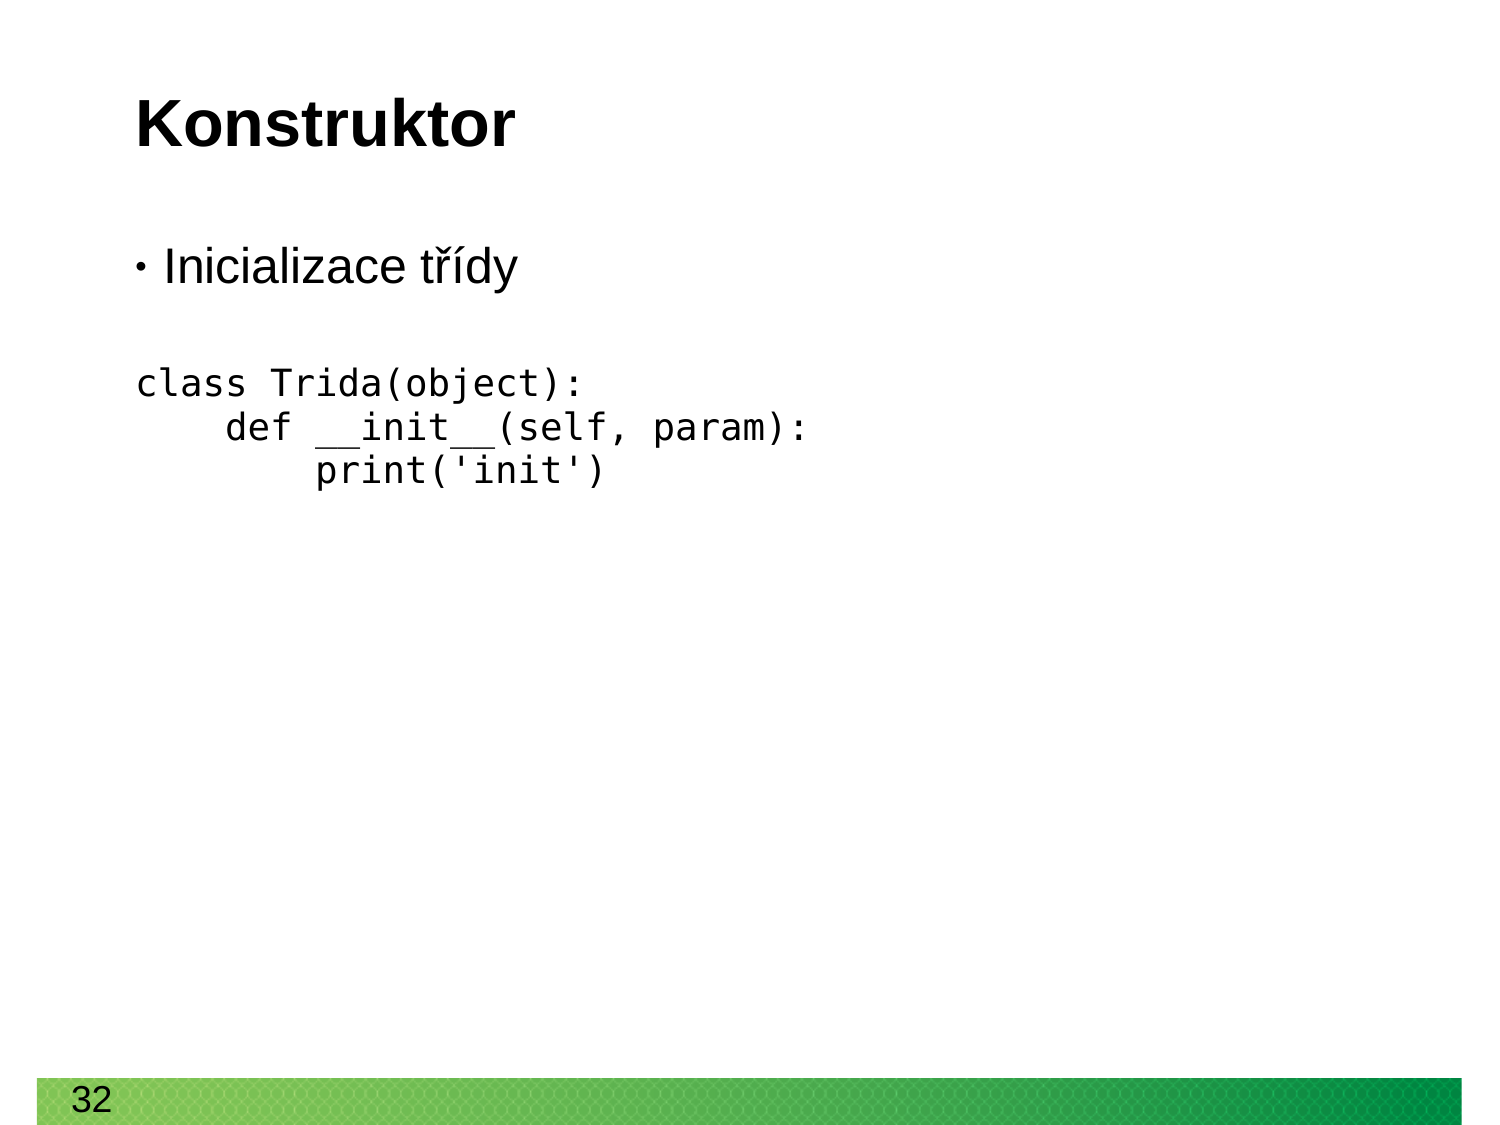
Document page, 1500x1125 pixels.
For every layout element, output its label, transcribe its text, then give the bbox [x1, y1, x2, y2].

list Inicializace třídy class Trida(object): def __init__(self, param): print('init') [135, 238, 1372, 892]
picture [36, 1078, 1462, 1125]
title Konstruktor [135, 41, 1372, 204]
